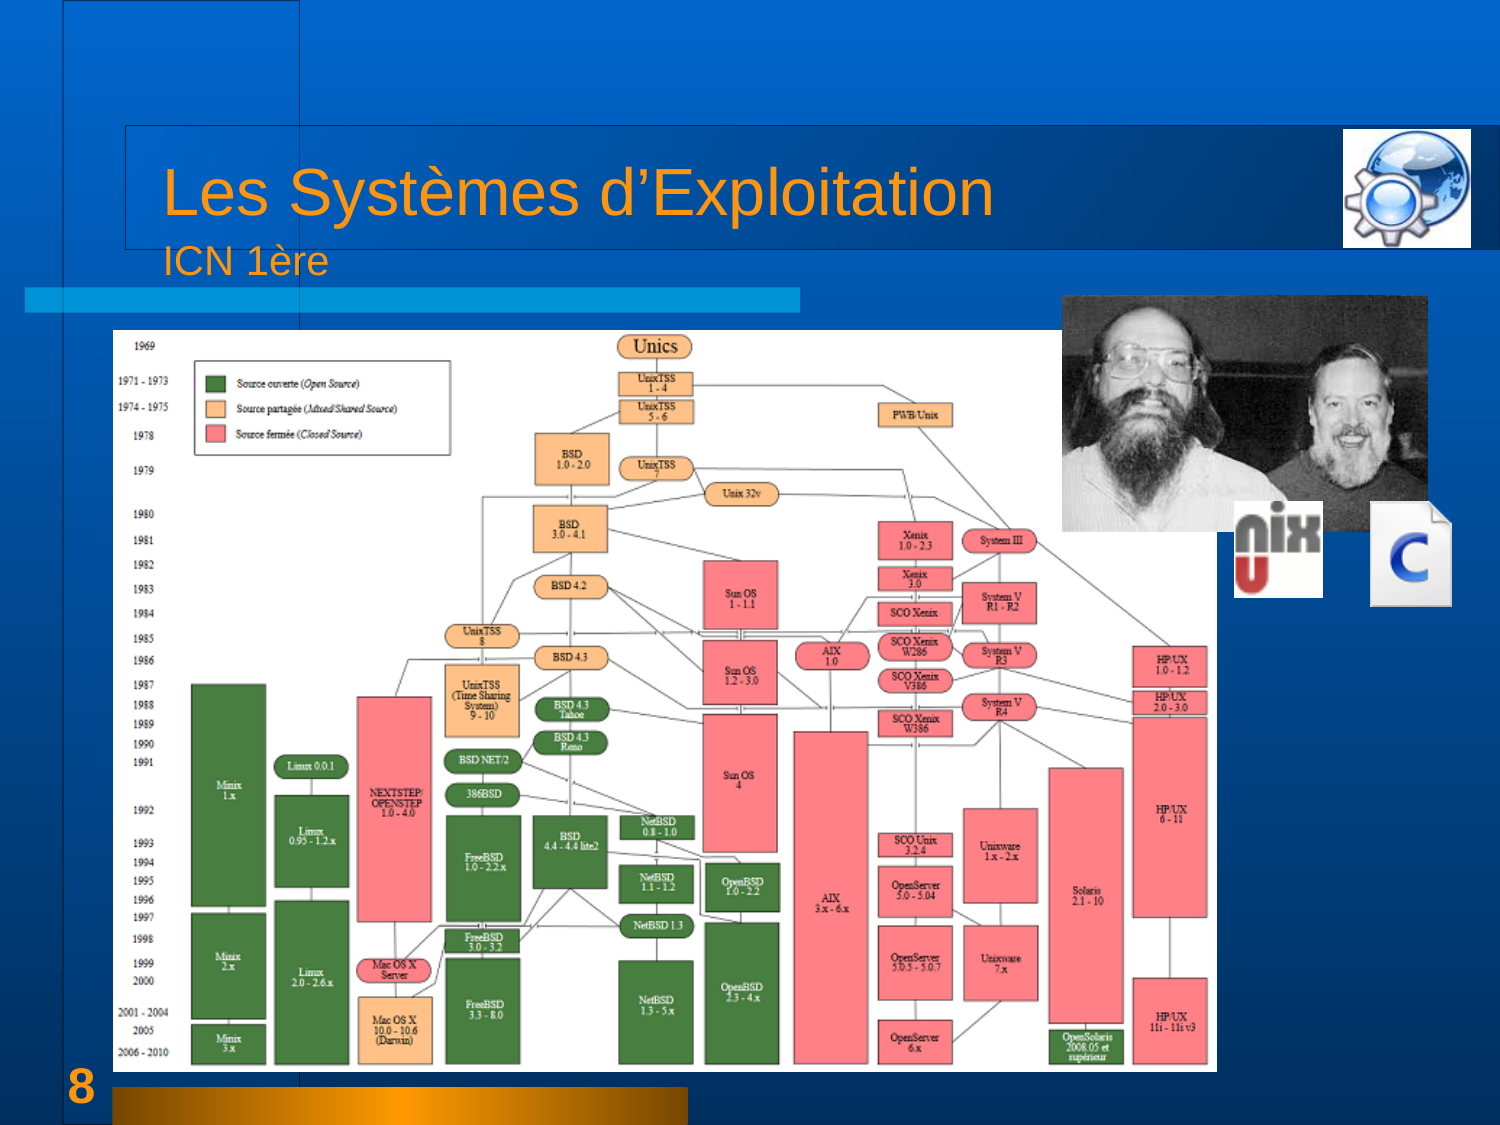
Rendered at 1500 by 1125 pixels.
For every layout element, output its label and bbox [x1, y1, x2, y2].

picture [113, 295, 1452, 1072]
picture [1343, 129, 1471, 248]
